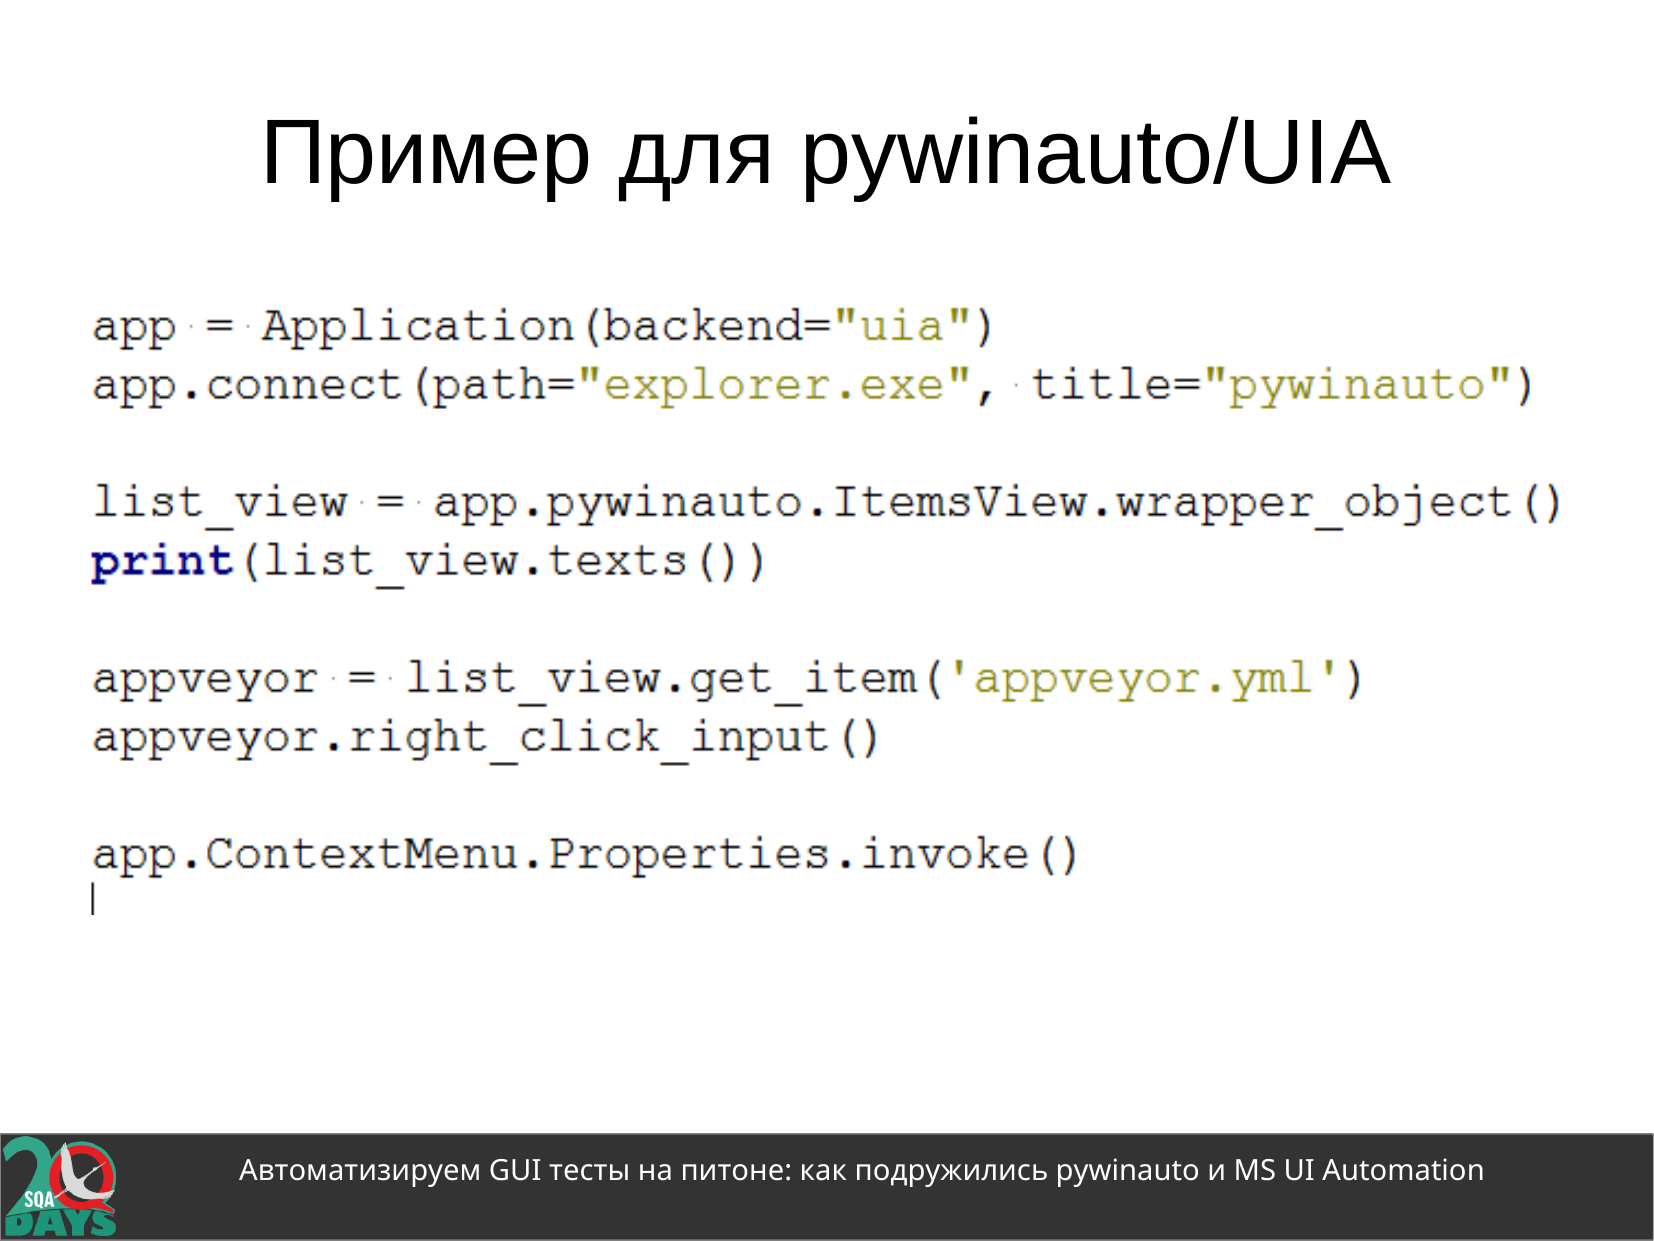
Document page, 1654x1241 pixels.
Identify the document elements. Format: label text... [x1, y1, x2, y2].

picture [3, 1136, 116, 1236]
text_box Автоматизируем GUI тесты на питоне: как подружились pywinauto и MS UI Automation [224, 1145, 1607, 1229]
picture [90, 299, 1576, 916]
text_box [0, 1133, 1654, 1241]
title Пример для pywinauto/UIA [82, 49, 1571, 257]
